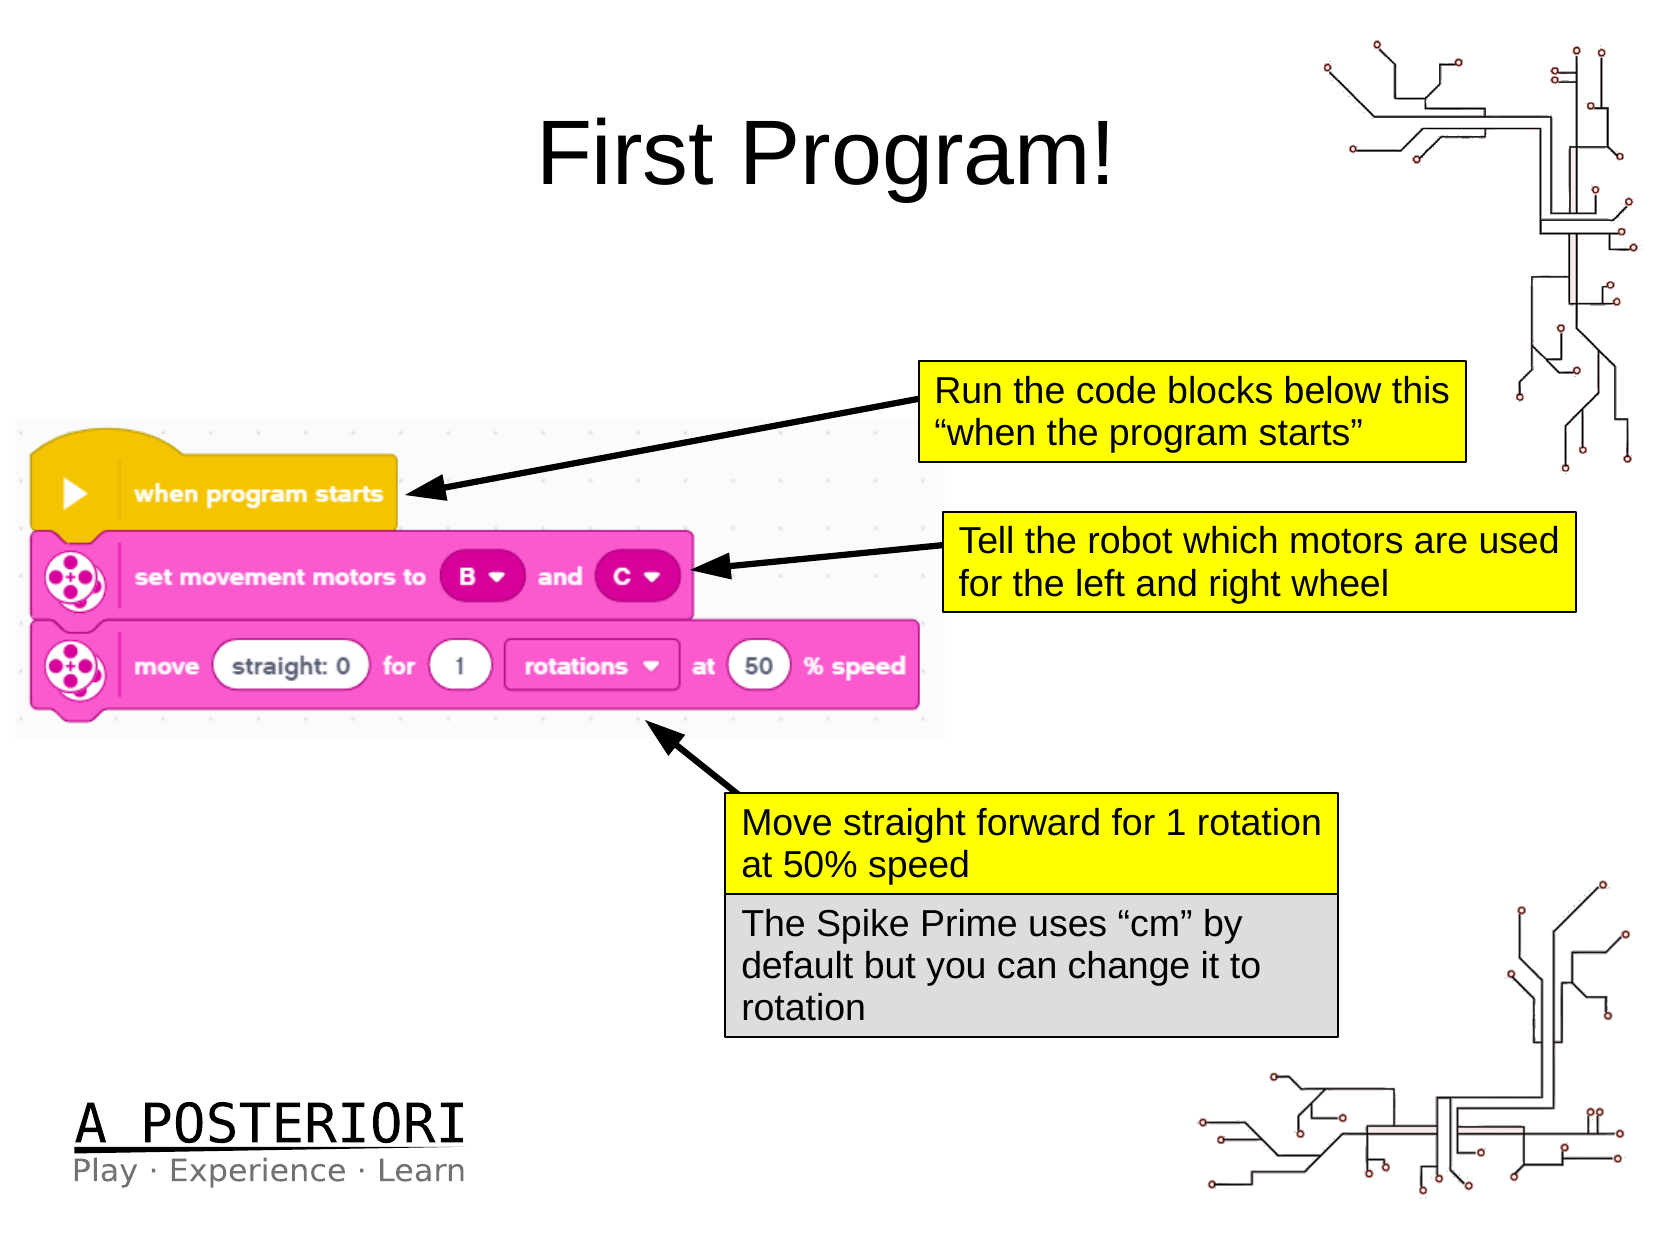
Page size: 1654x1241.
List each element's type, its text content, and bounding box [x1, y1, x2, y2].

text_box Move straight forward for 1 rotation at 50% speed [725, 793, 1338, 893]
text_box The Spike Prime uses “cm” by default but you can change it to rotation [725, 893, 1338, 1037]
picture [1177, 863, 1635, 1200]
title First Program! [82, 49, 1571, 257]
picture [15, 419, 945, 739]
text_box Tell the robot which motors are used for the left and right wheel [942, 511, 1576, 613]
picture [1305, 35, 1643, 495]
text_box Run the code blocks below this “when the program starts” [918, 361, 1466, 462]
